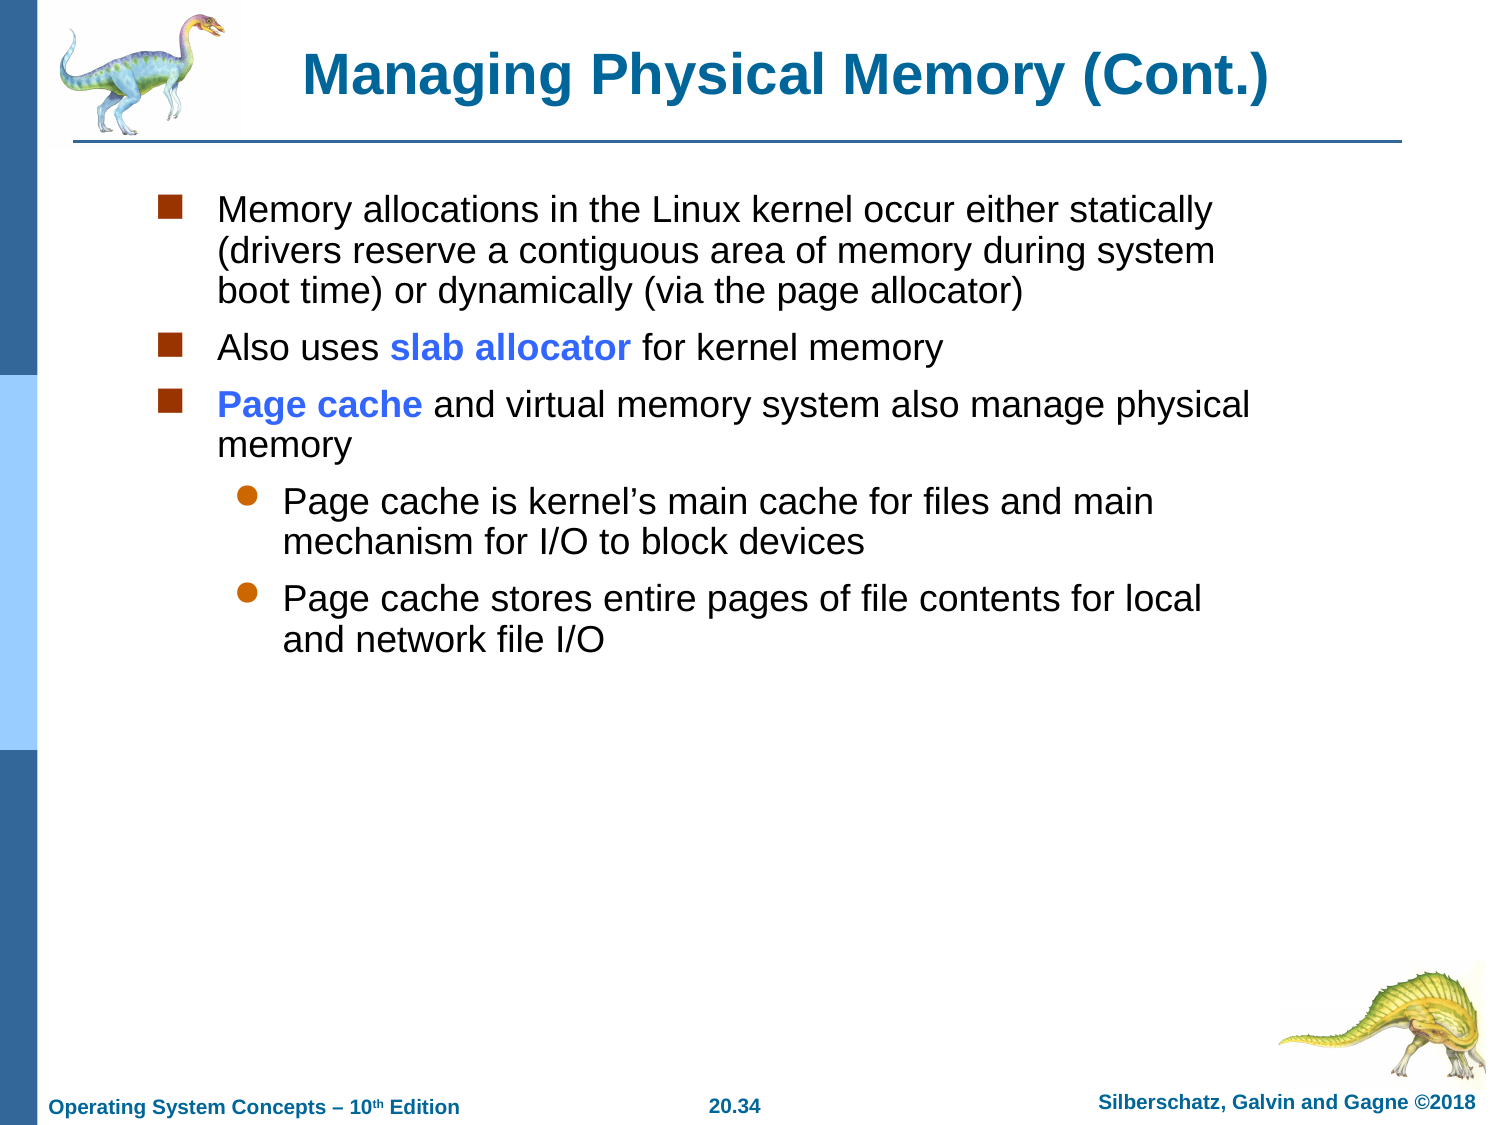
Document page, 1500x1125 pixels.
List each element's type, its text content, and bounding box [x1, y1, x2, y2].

picture [1415, 1094, 1423, 1099]
list Memory allocations in the Linux kernel occur either statically (drivers reserve a contiguous area of memory during system boot time) or dynamically (via the page allocator) Also uses slab allocator for kernel memory Page cache and virtual memory system also manage physical memory Page cache is kernel’s main cache for files and main mechanism for I/O to block devices Page cache stores entire pages of file contents for local and network file I/O [145, 182, 1267, 1066]
picture [1275, 959, 1486, 1090]
picture [46, 0, 243, 149]
title Managing Physical Memory (Cont.) [143, 19, 1430, 114]
